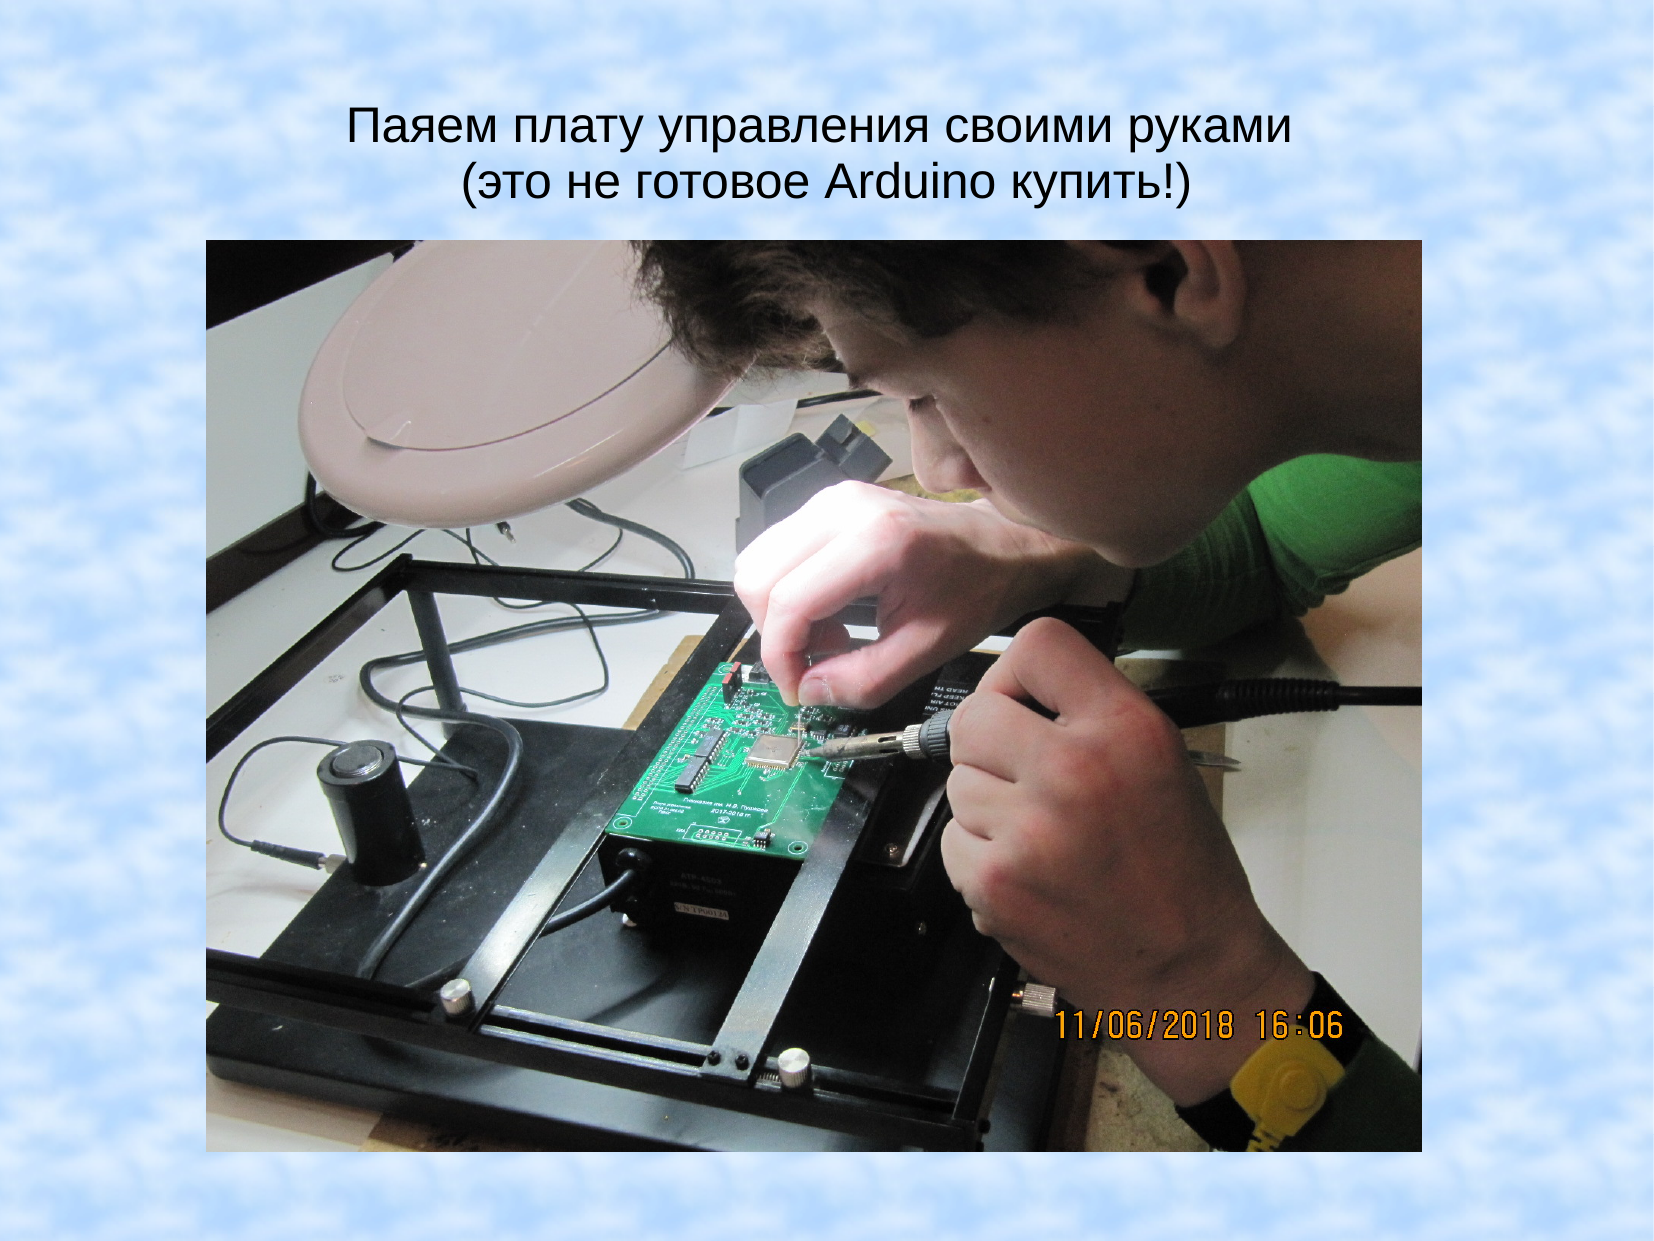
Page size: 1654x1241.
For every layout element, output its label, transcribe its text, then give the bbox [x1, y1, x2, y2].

title Паяем плату управления своими руками (это не готовое Arduino купить!) [82, 49, 1571, 257]
picture [0, 0, 1654, 1241]
